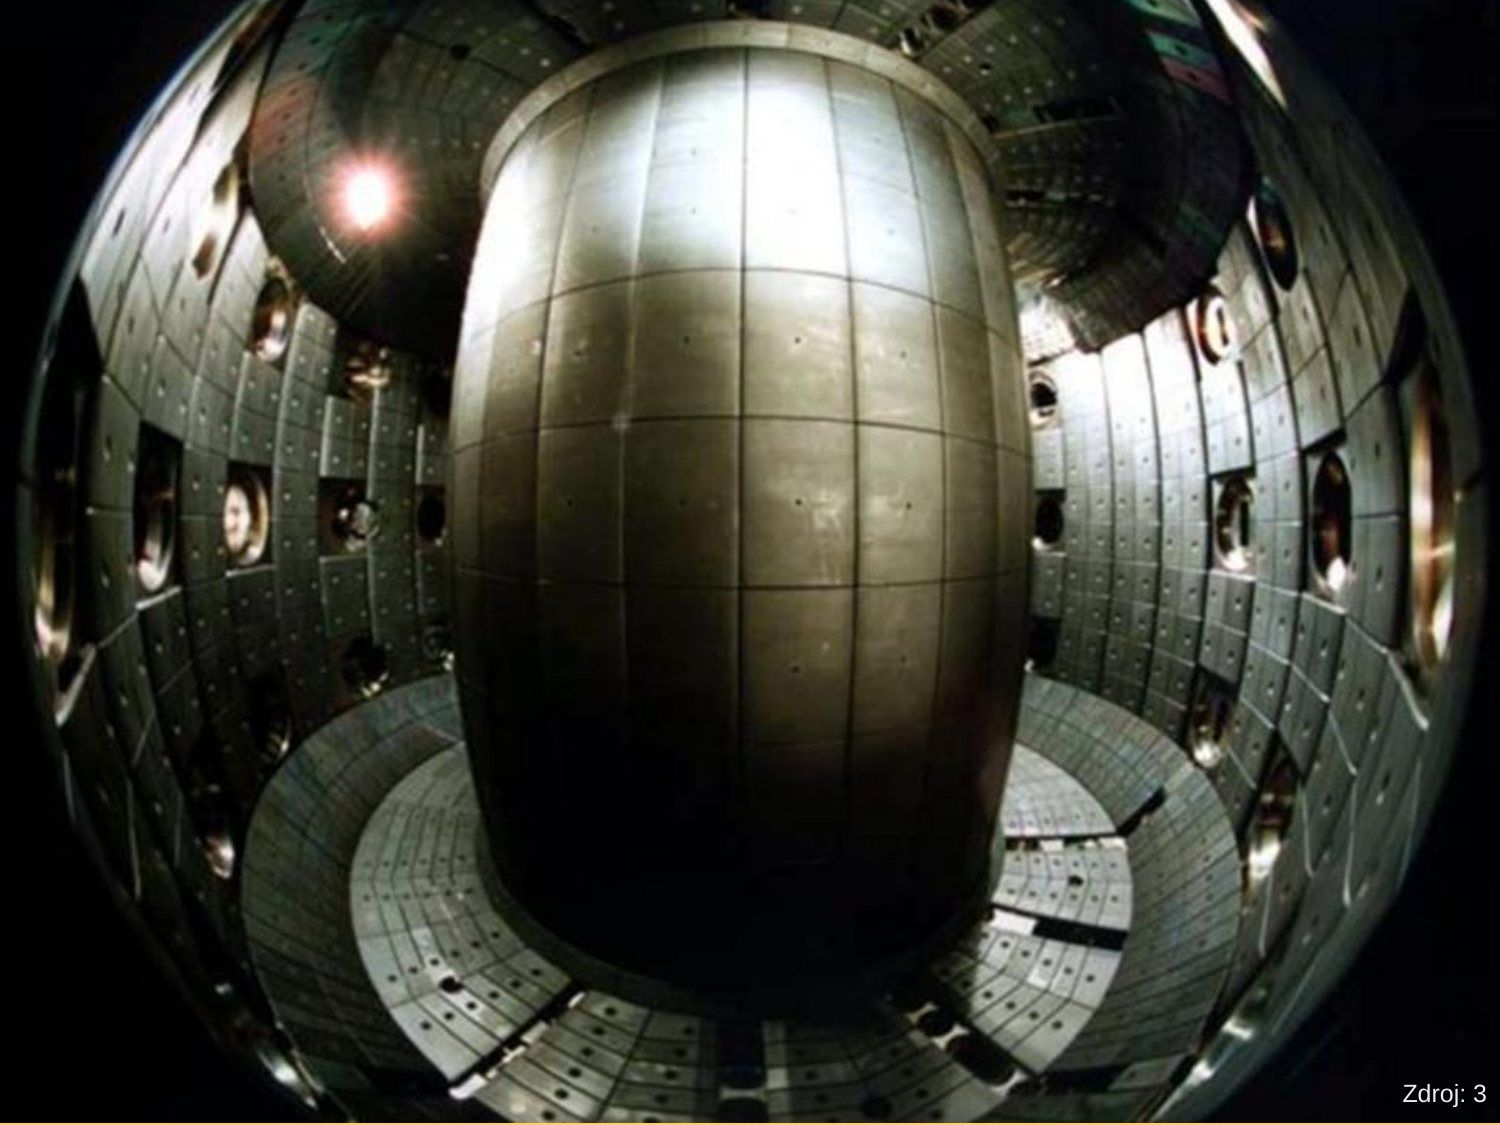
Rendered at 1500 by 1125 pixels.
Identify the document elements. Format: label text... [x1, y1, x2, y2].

text_box Zdroj: 3 [1387, 1070, 1500, 1116]
picture [0, 0, 1500, 1123]
